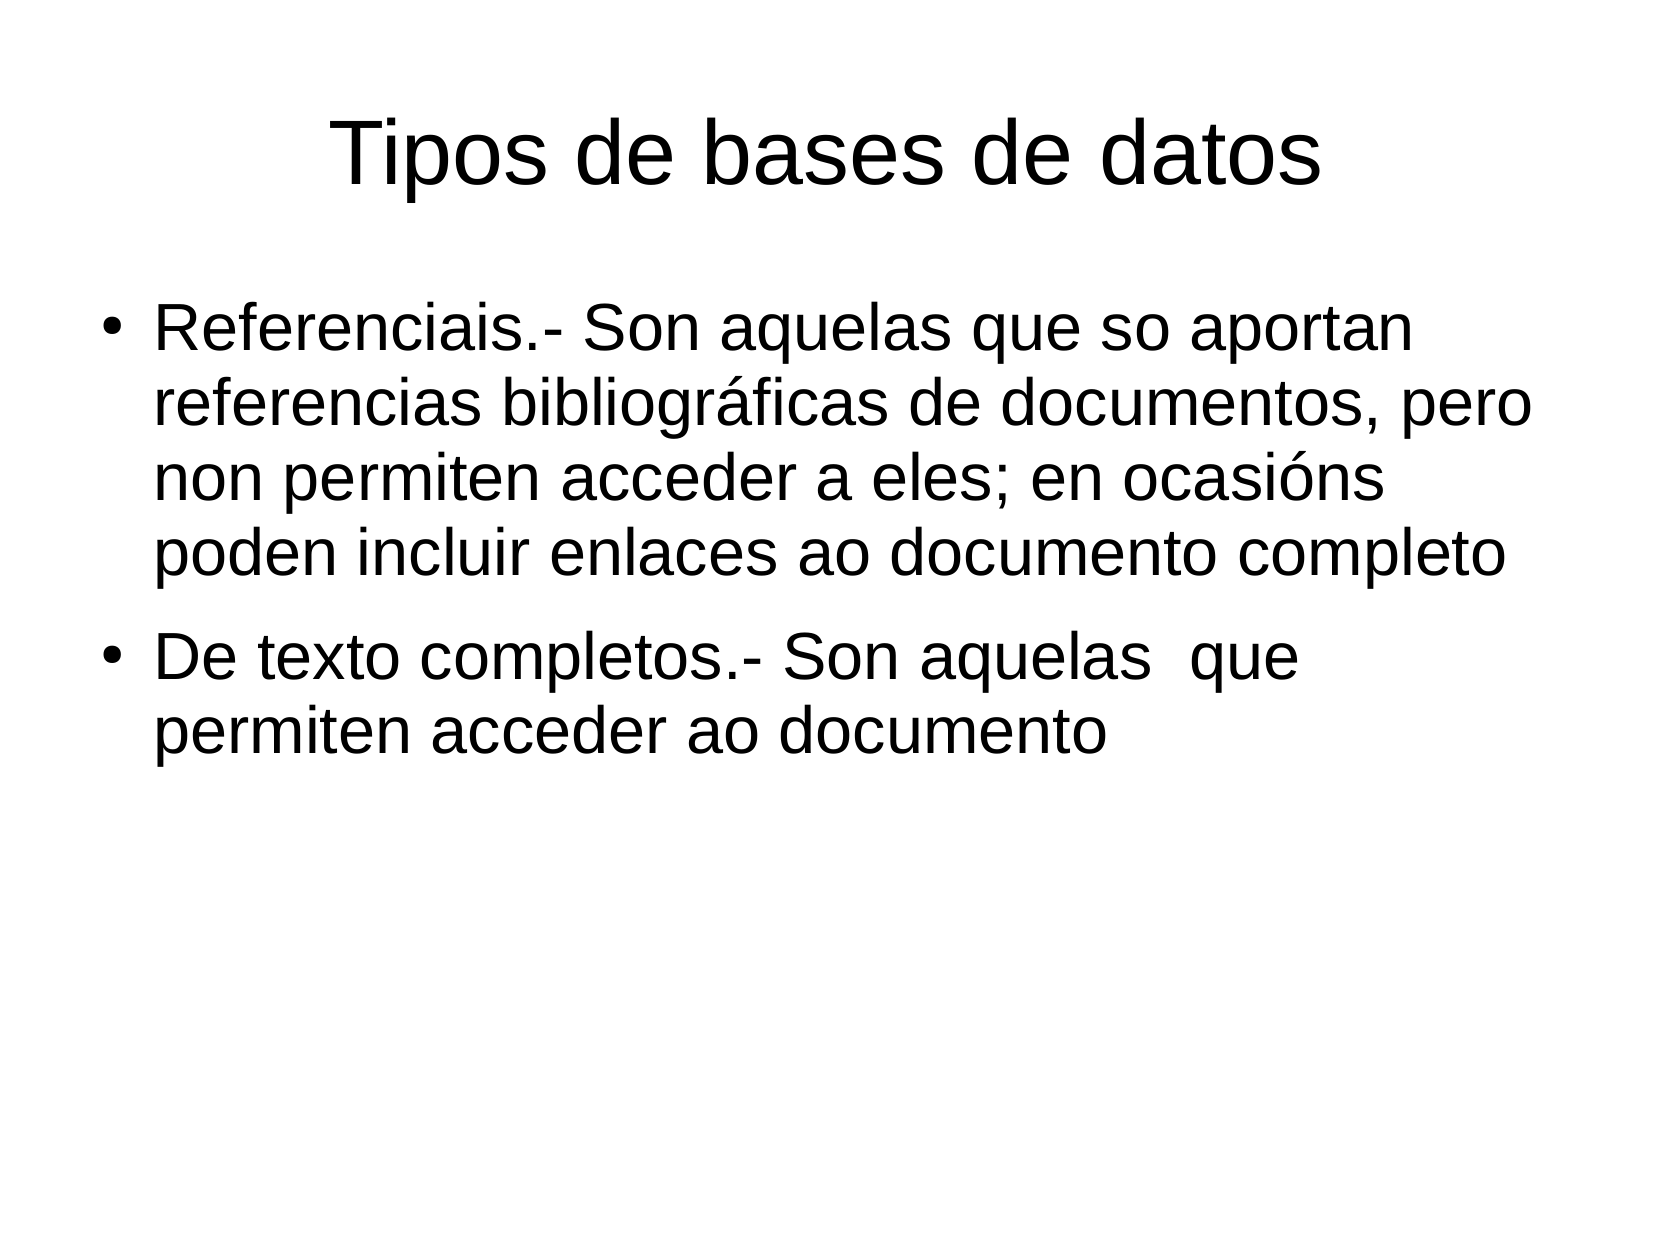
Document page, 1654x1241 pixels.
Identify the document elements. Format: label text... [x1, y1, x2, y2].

list Referenciais.- Son aquelas que so aportan referencias bibliográficas de documentos, pero non permiten acceder a eles; en ocasións poden incluir enlaces ao documento completo De texto completos.- Son aquelas que permiten acceder ao documento [82, 290, 1571, 1010]
title Tipos de bases de datos [82, 49, 1571, 257]
